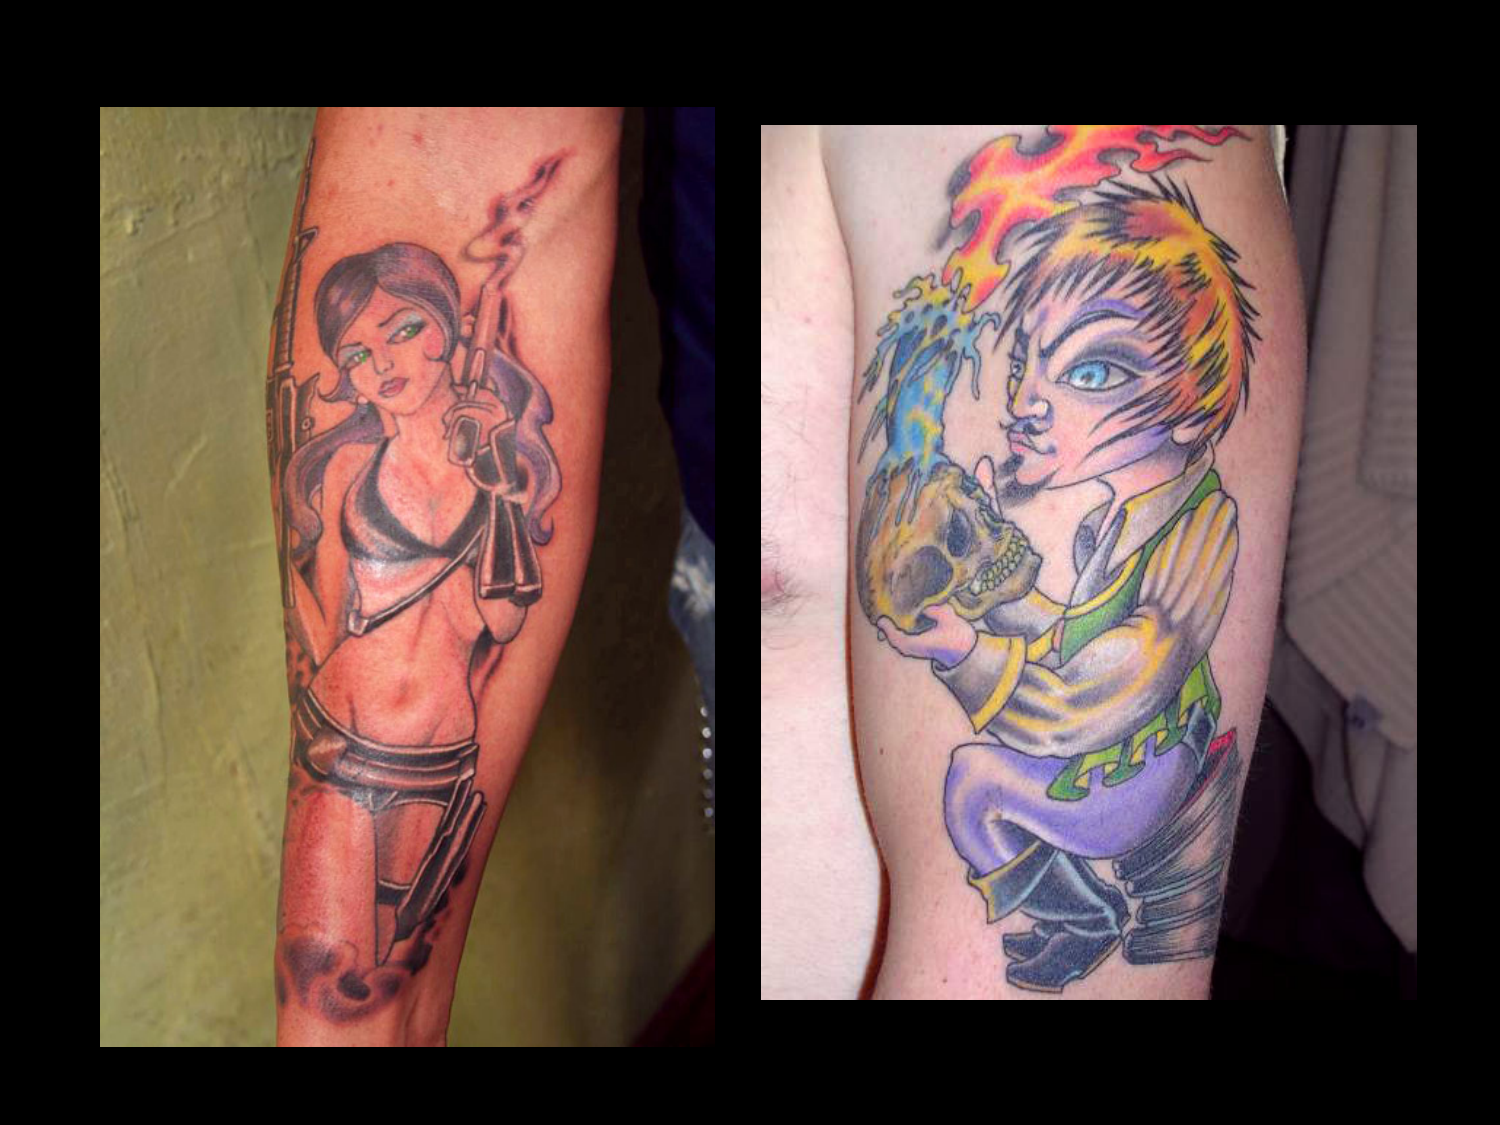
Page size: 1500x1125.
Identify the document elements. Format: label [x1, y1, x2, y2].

picture [761, 125, 1417, 1000]
picture [100, 107, 715, 1047]
